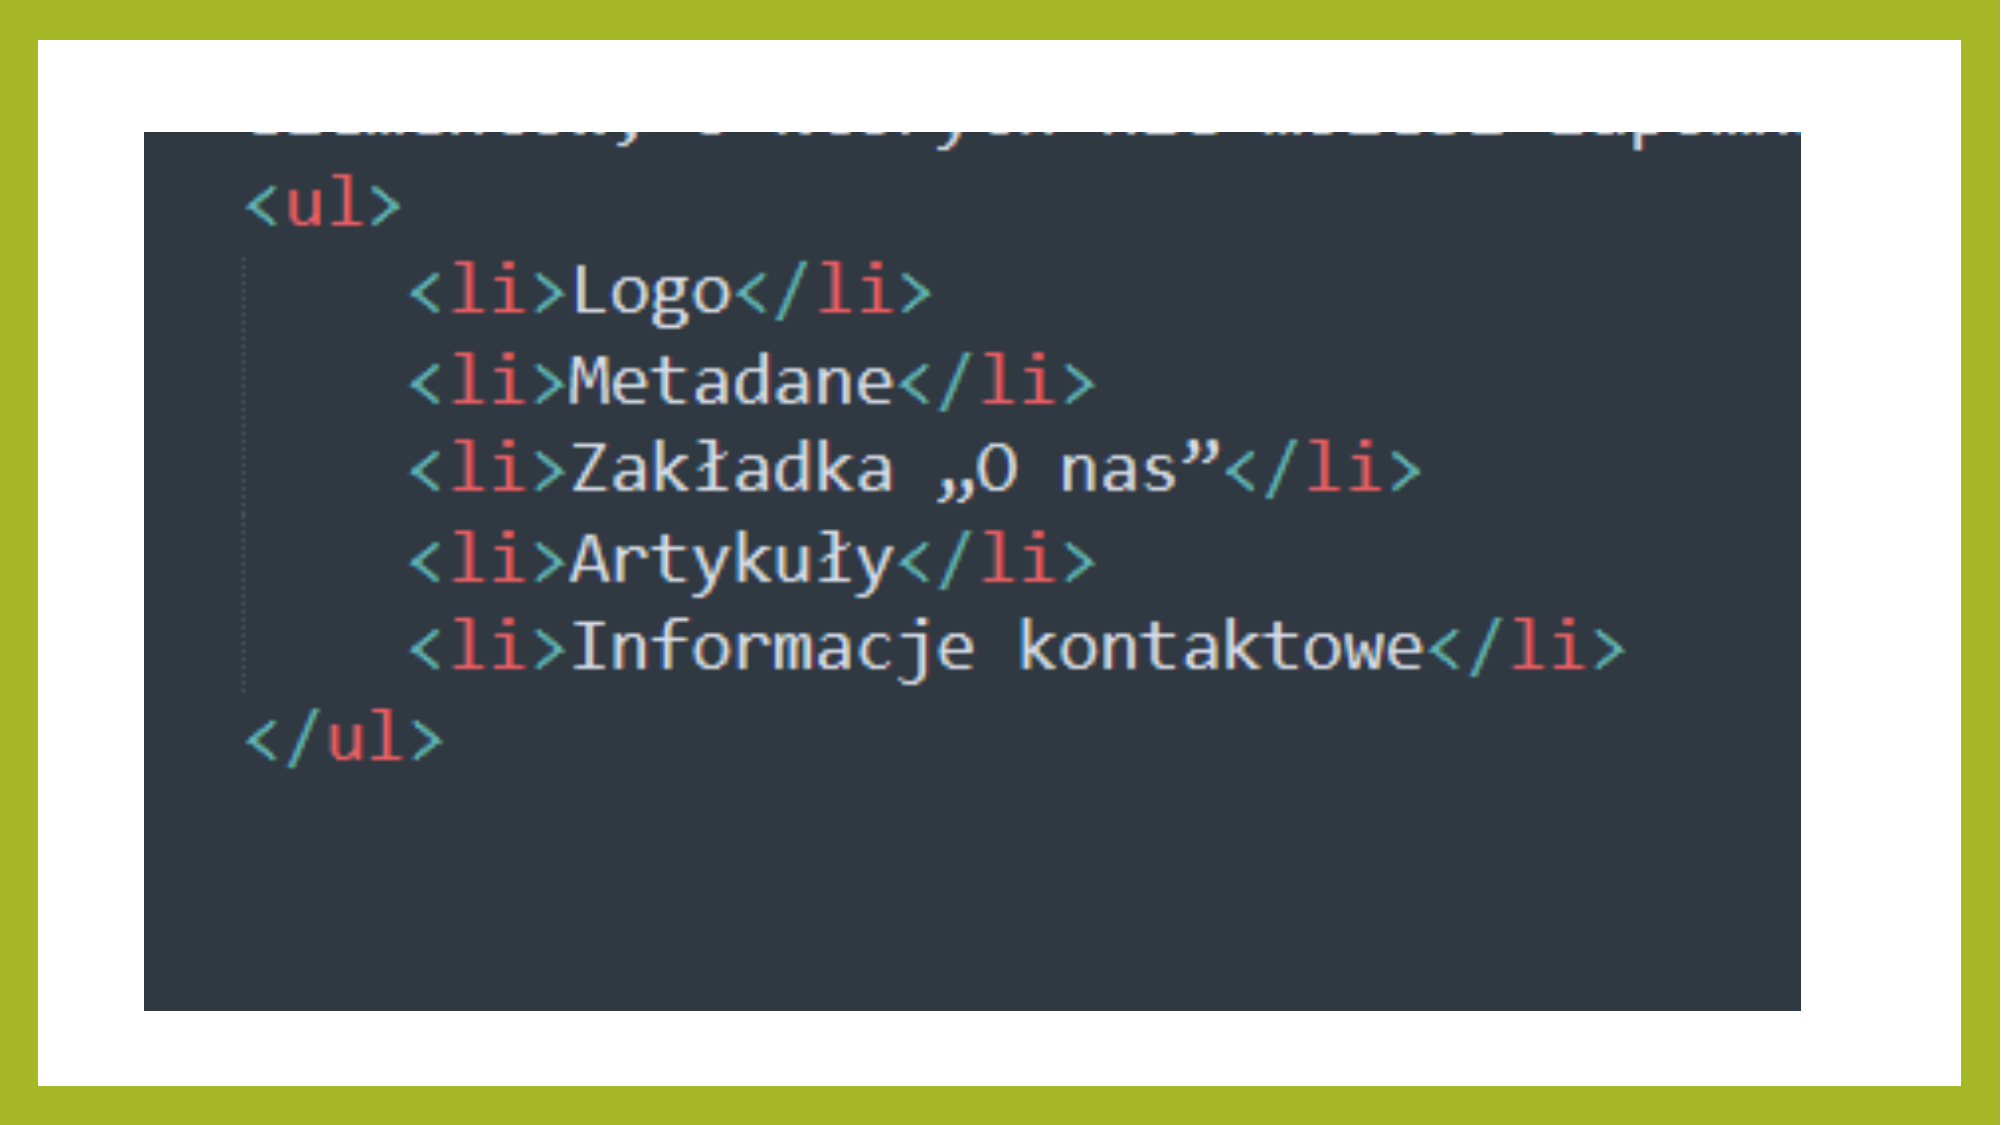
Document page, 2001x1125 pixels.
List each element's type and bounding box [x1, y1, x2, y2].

picture [144, 132, 1801, 1011]
